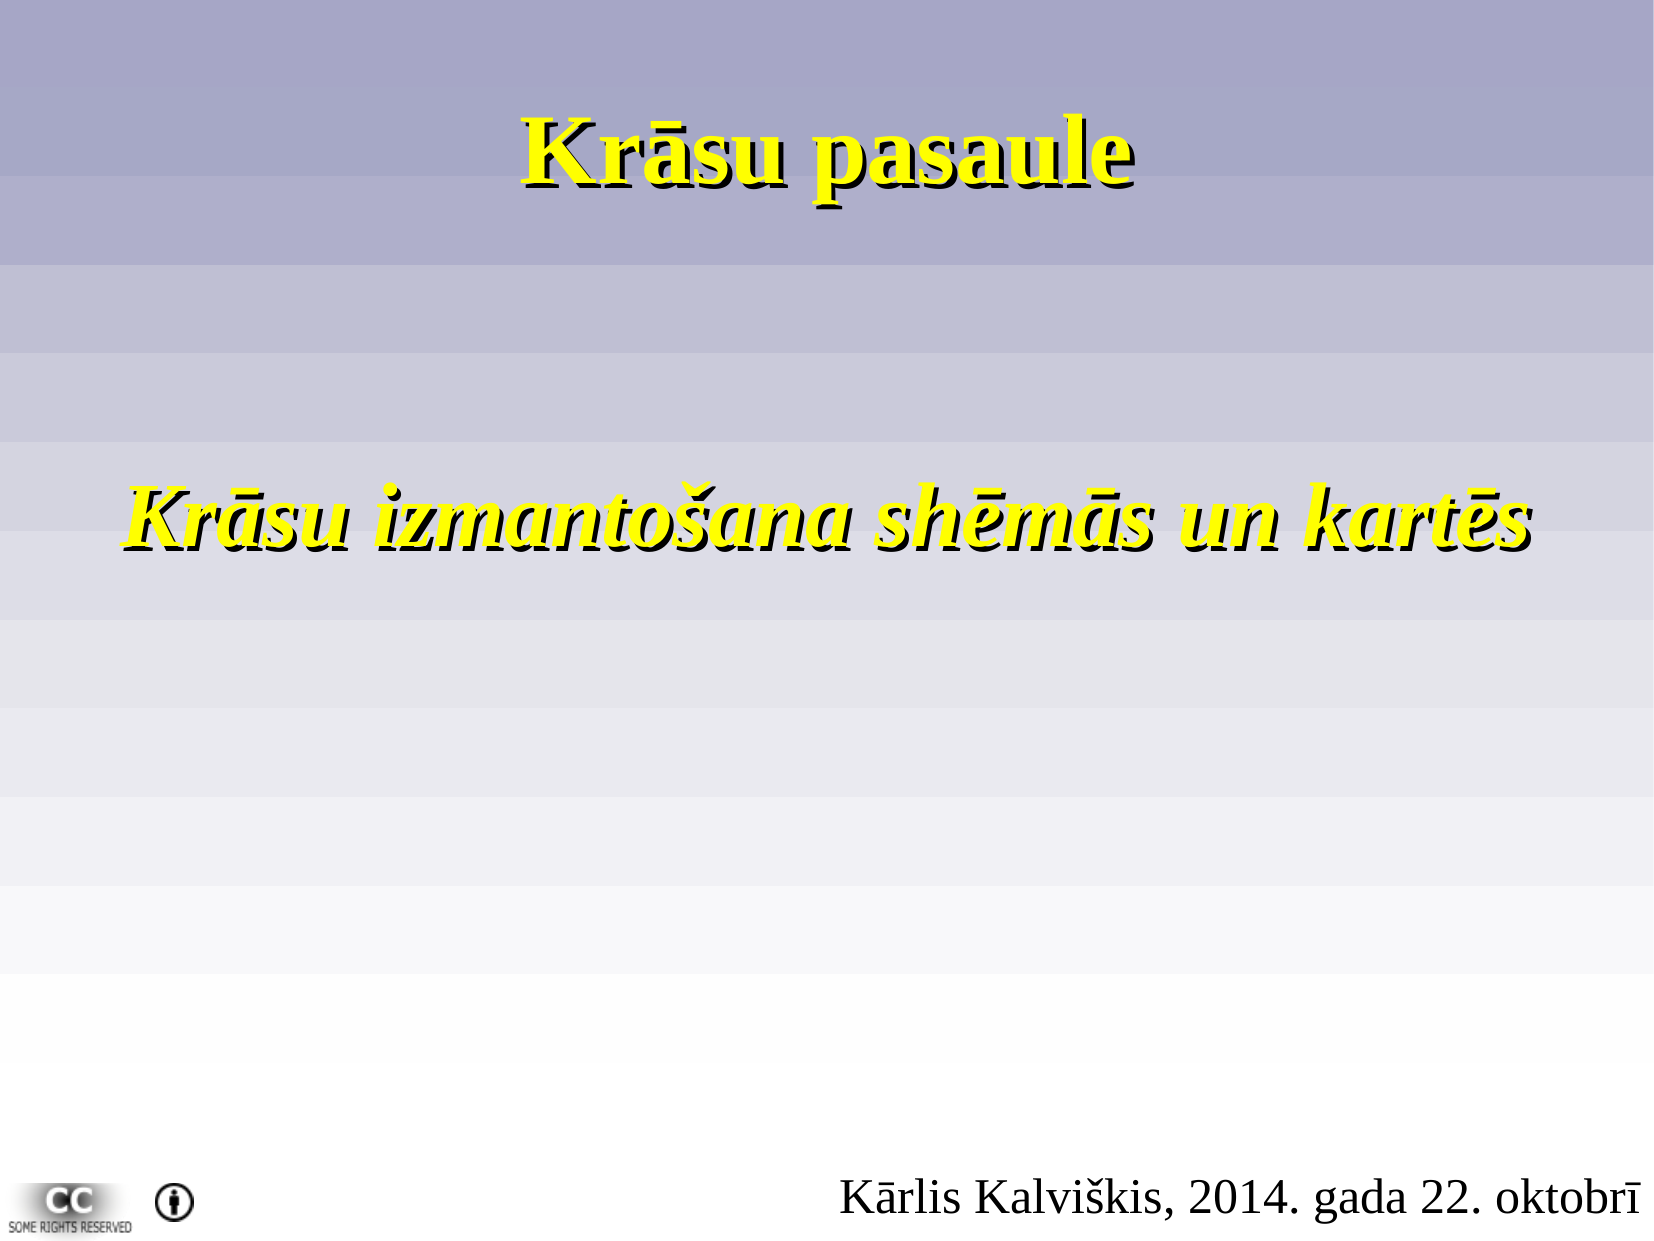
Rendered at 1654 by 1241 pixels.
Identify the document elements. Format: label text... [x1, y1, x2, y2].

title Krāsu izmantošana shēmās un kartēs [108, 305, 1546, 726]
picture [0, 0, 1654, 1241]
